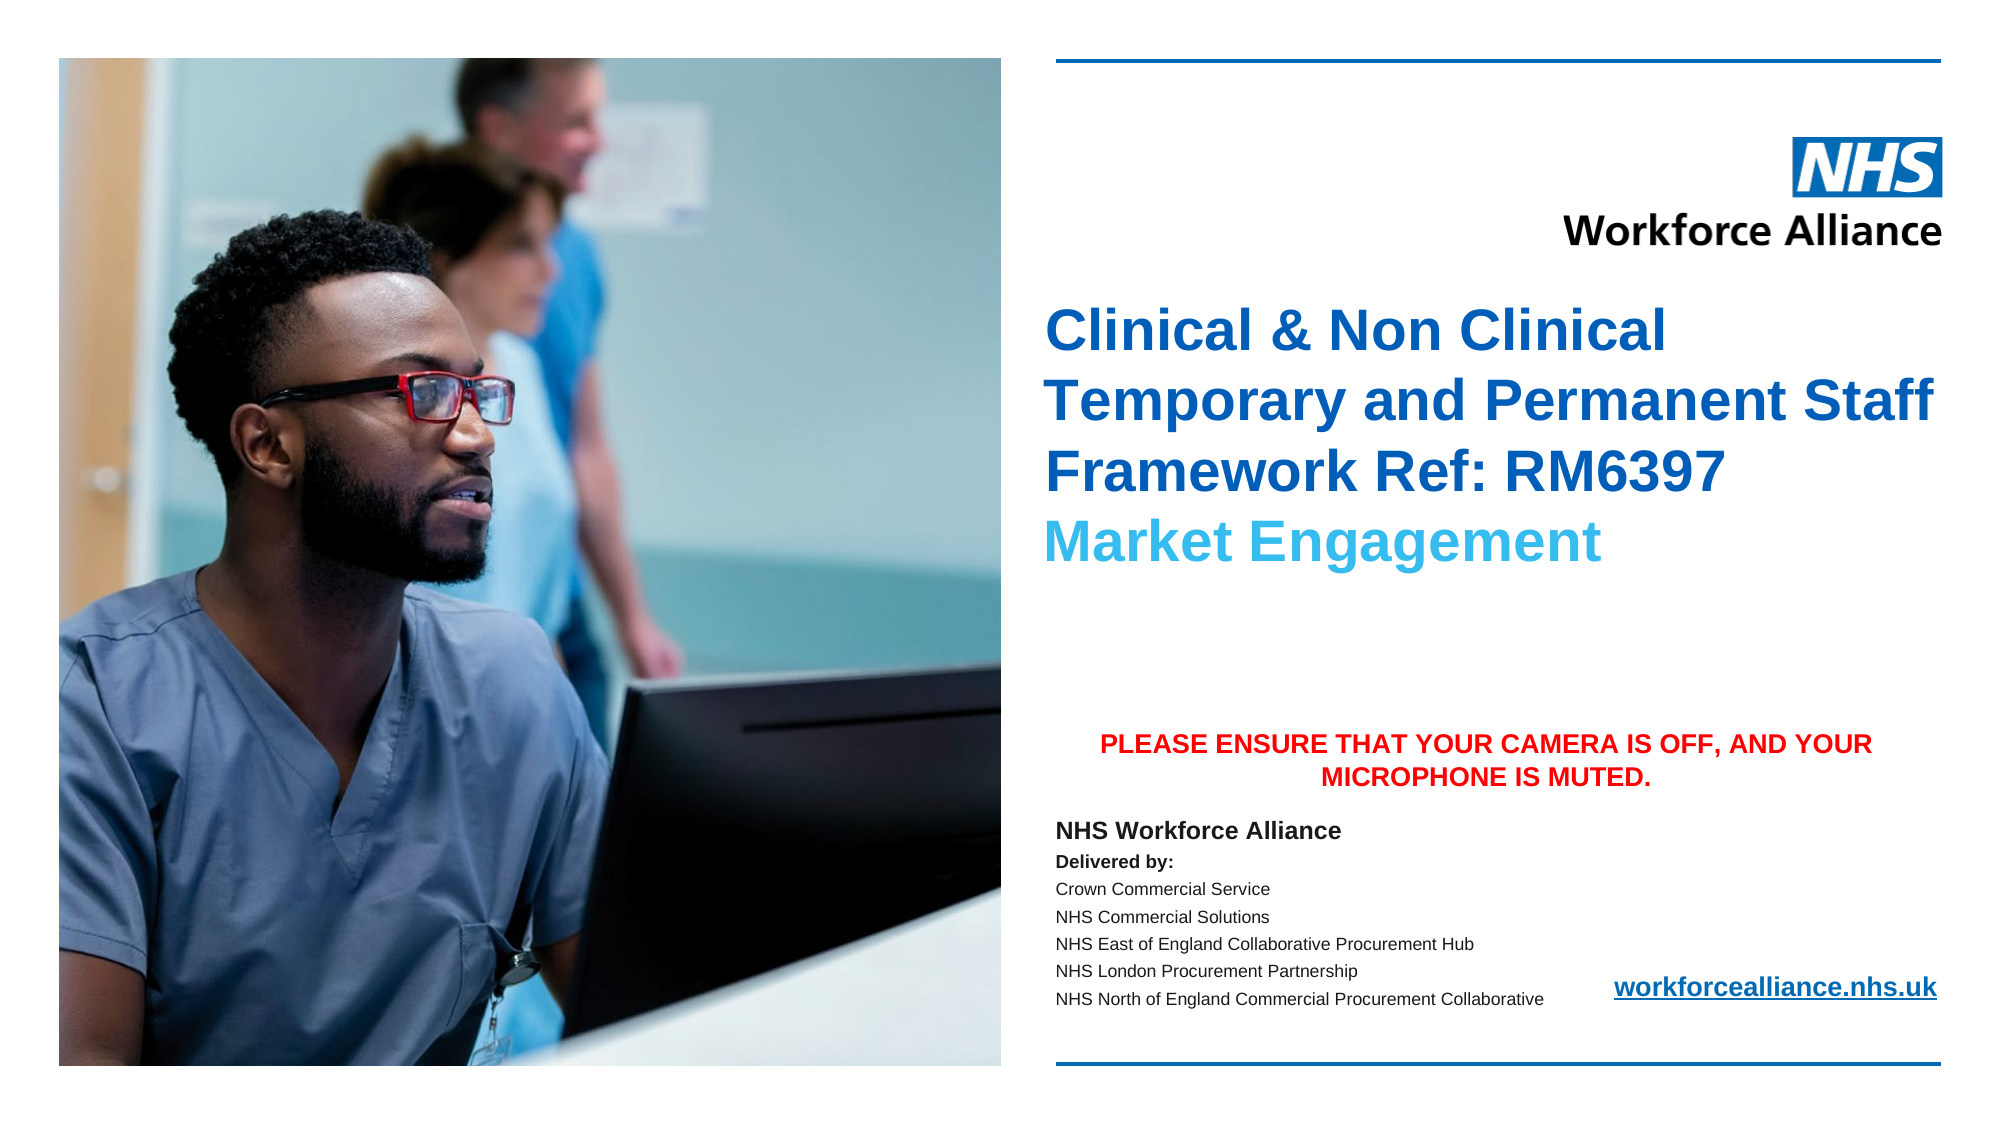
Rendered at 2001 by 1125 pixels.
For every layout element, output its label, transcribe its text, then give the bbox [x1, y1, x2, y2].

text_box NHS Workforce Alliance Delivered by: Crown Commercial Service NHS Commercial Solutions NHS East of England Collaborative Procurement Hub NHS London Procurement Partnership NHS North of England Commercial Procurement Collaborative [1055, 805, 1570, 1018]
text_box PLEASE ENSURE THAT YOUR CAMERA IS OFF, AND YOUR MICROPHONE IS MUTED. [1043, 711, 1929, 793]
text_box workforcealliance.nhs.uk [1557, 966, 1937, 996]
picture [59, 59, 1001, 1066]
title Clinical & Non Clinical Temporary and Permanent Staff Framework Ref: RM6397 Market Engagement [1043, 291, 1937, 698]
